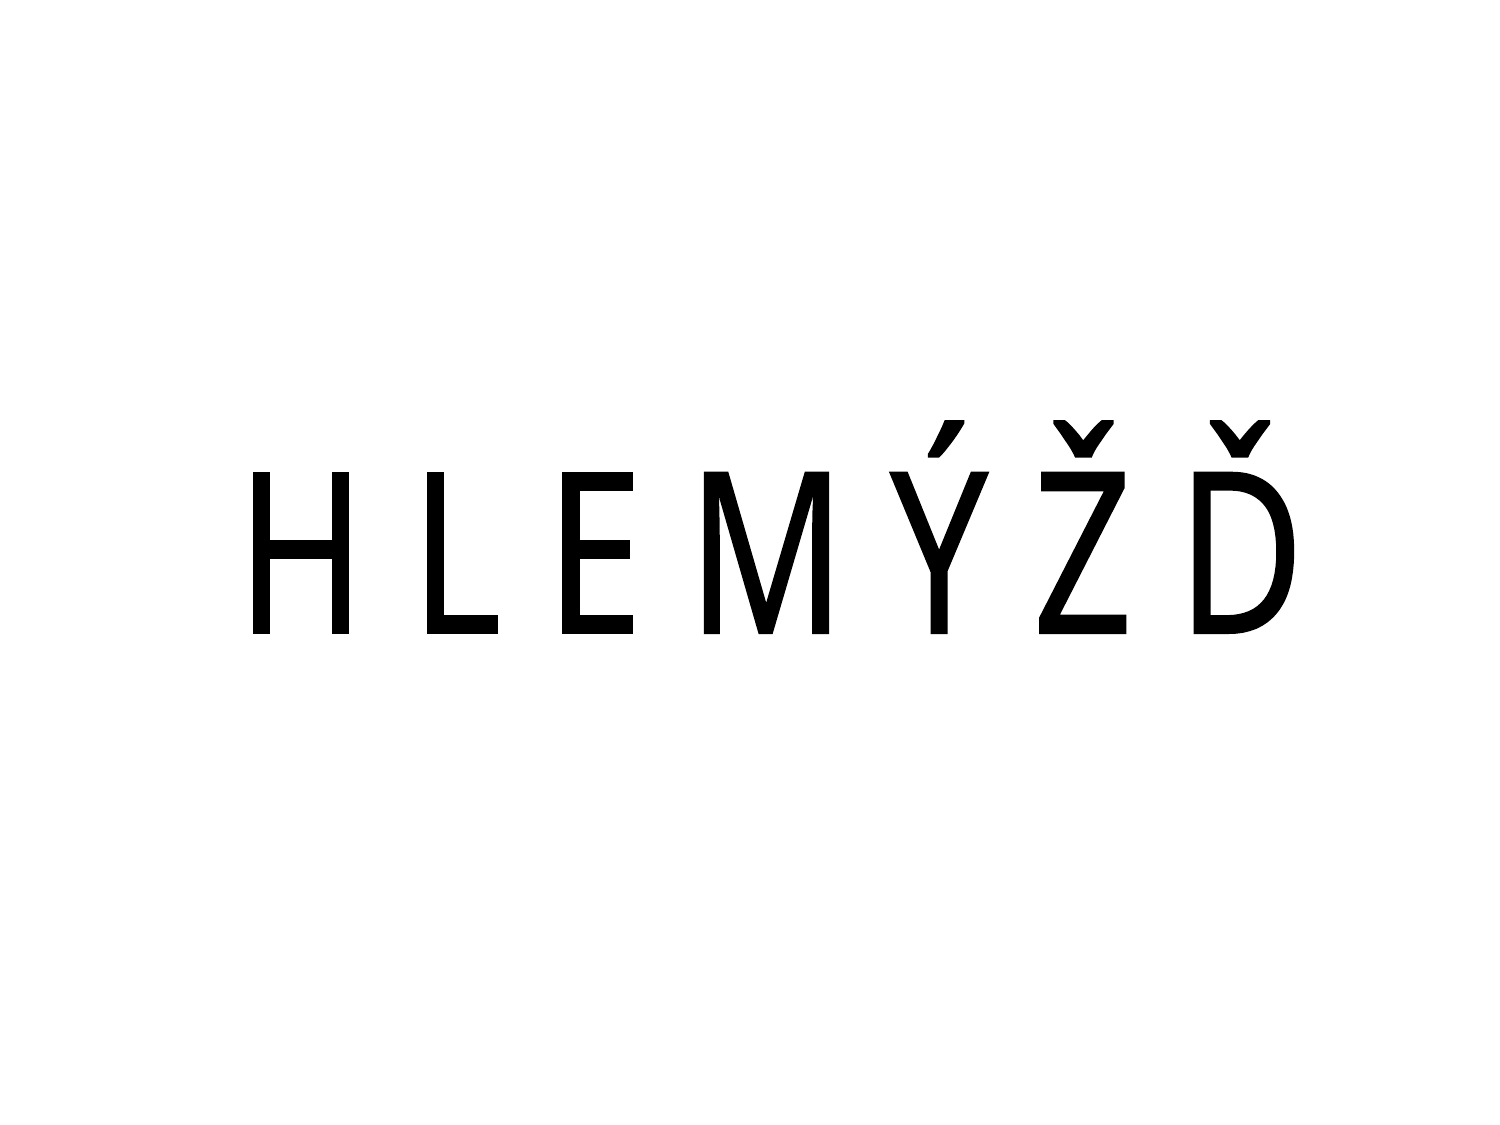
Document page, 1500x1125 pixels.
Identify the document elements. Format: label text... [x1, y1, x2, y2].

text_box H L E M Ý Ž Ď [563, 472, 633, 634]
text_box H L E M Ý Ž Ď [928, 420, 964, 457]
text_box H L E M Ý Ž Ď [1054, 420, 1113, 457]
text_box H L E M Ý Ž Ď [1194, 472, 1294, 634]
text_box H L E M Ý Ž Ď [704, 472, 829, 634]
text_box H L E M Ý Ž Ď [1039, 472, 1126, 634]
text_box H L E M Ý Ž Ď [427, 472, 498, 634]
text_box H L E M Ý Ž Ď [890, 472, 989, 634]
text_box H L E M Ý Ž Ď [1210, 420, 1270, 457]
text_box H L E M Ý Ž Ď [253, 472, 349, 634]
